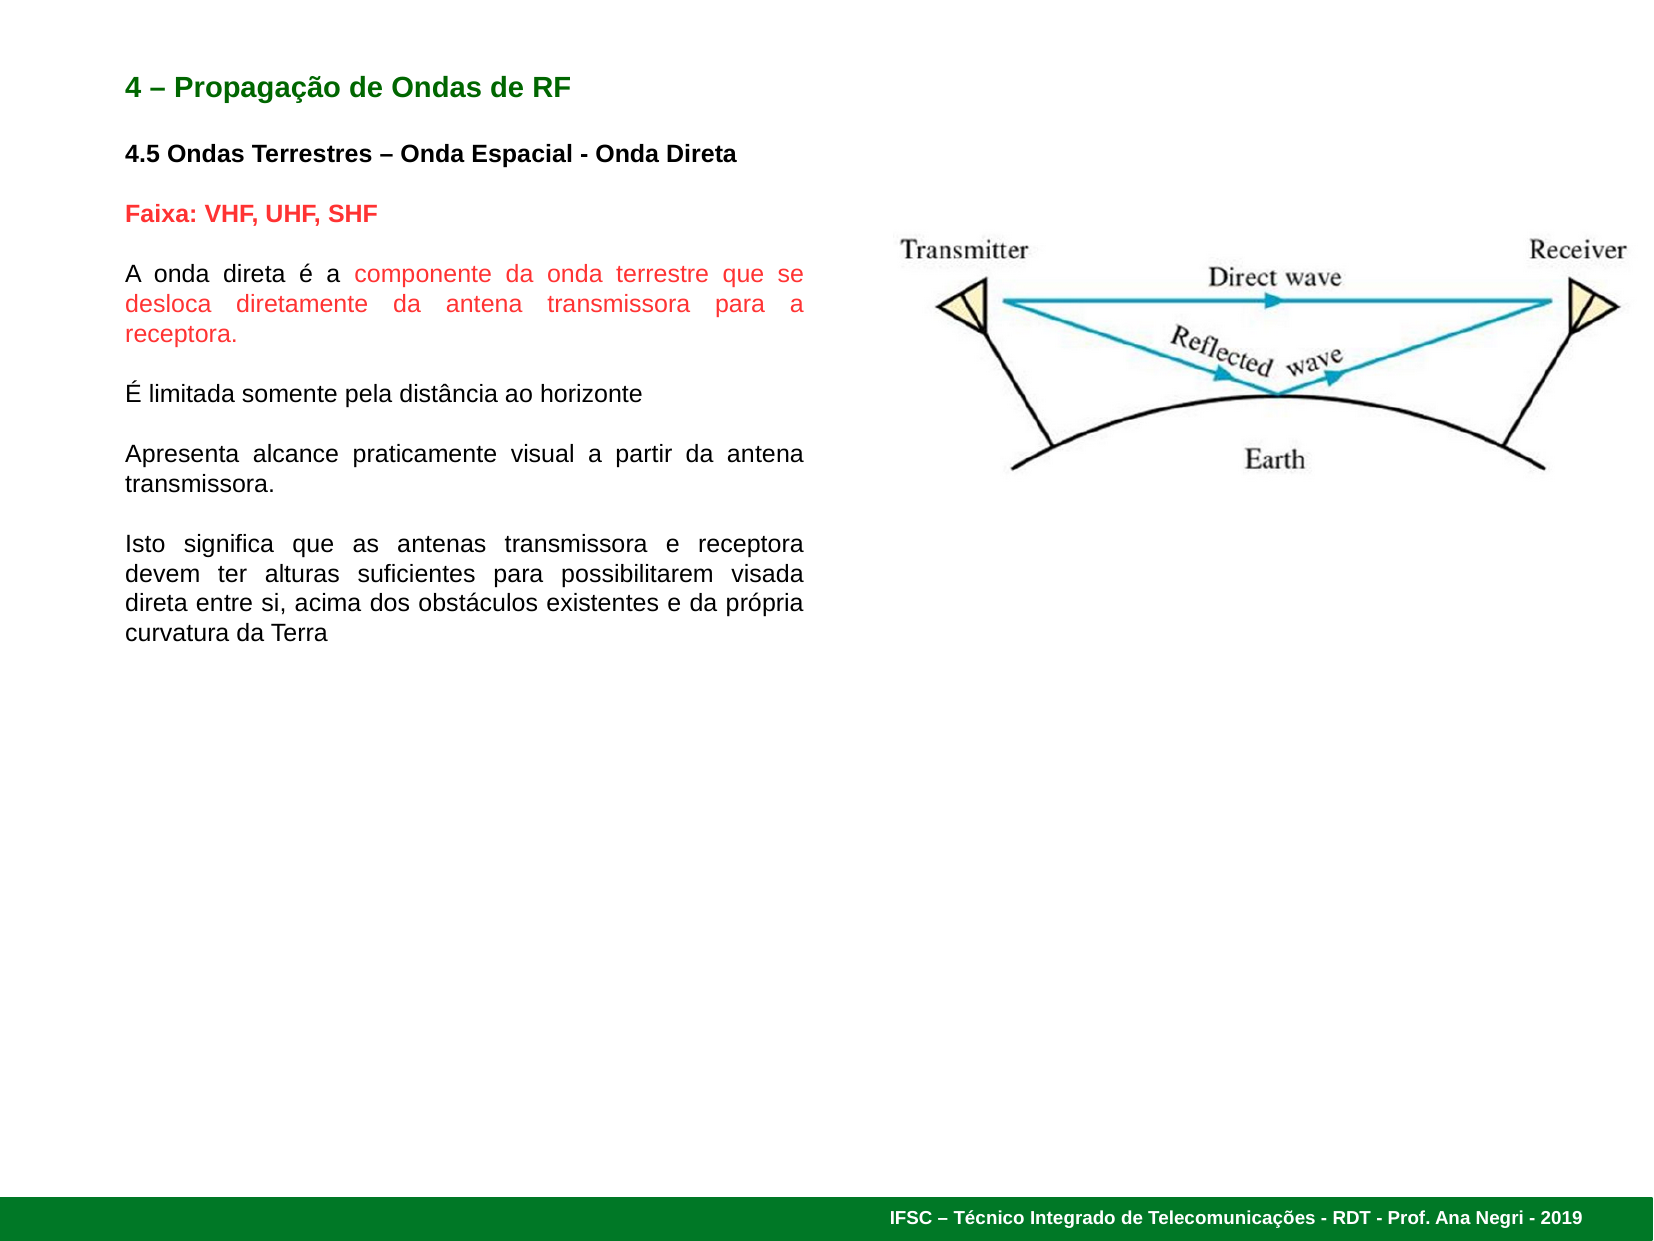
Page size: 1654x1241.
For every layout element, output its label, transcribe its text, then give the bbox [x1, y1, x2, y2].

text_box [0, 1197, 1653, 1241]
text_box 4 – Propagação de Ondas de RF 4.5 Ondas Terrestres – Onda Espacial - Onda Direta Faixa: VHF, UHF, SHF A onda direta é a componente da onda terrestre que se desloca diretamente da antena transmissora para a receptora. É limitada somente pela distância ao horizonte Apresenta alcance praticamente visual a partir da antena transmissora. Isto significa que as antenas transmissora e receptora devem ter alturas suficientes para possibilitarem visada direta entre si, acima dos obstáculos existentes e da própria curvatura da Terra [110, 60, 821, 1049]
text_box IFSC – Técnico Integrado de Telecomunicações - RDT - Prof. Ana Negri - 2019 [875, 1197, 1653, 1236]
picture [893, 208, 1641, 482]
